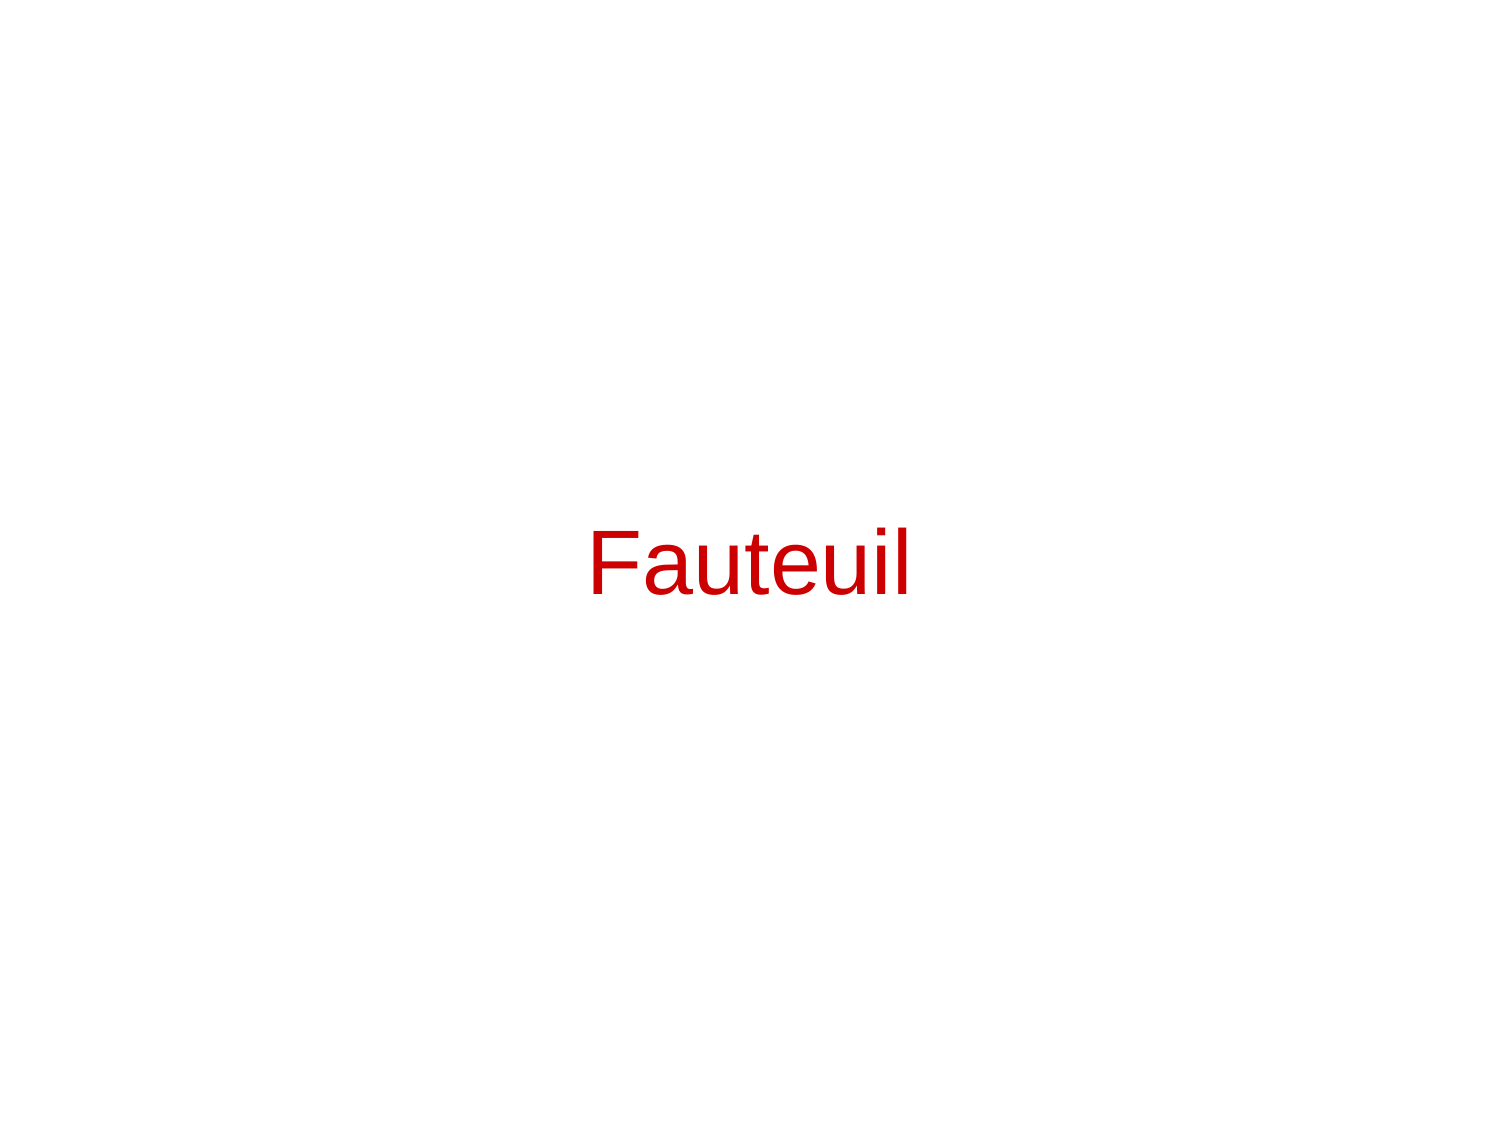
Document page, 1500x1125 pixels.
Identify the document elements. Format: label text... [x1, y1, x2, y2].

title Fauteuil [112, 468, 1388, 657]
